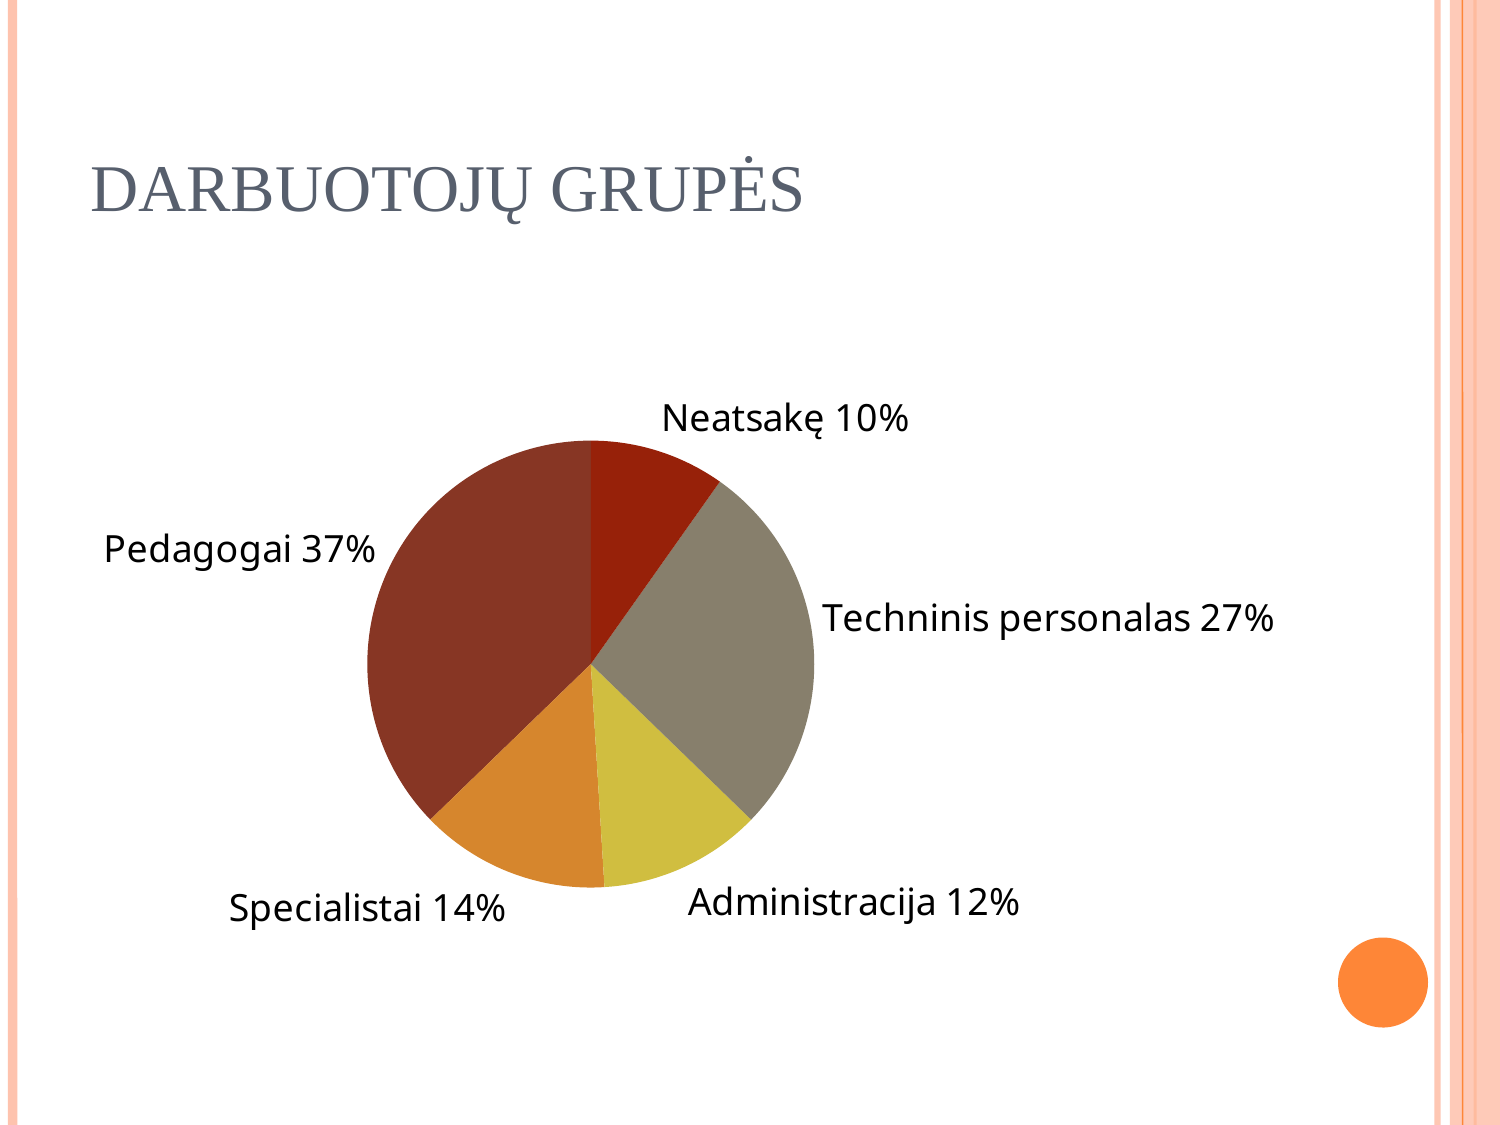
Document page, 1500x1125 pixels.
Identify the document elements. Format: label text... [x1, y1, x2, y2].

chart [75, 262, 1300, 1062]
title Darbuotojų grupės [75, 45, 1300, 233]
